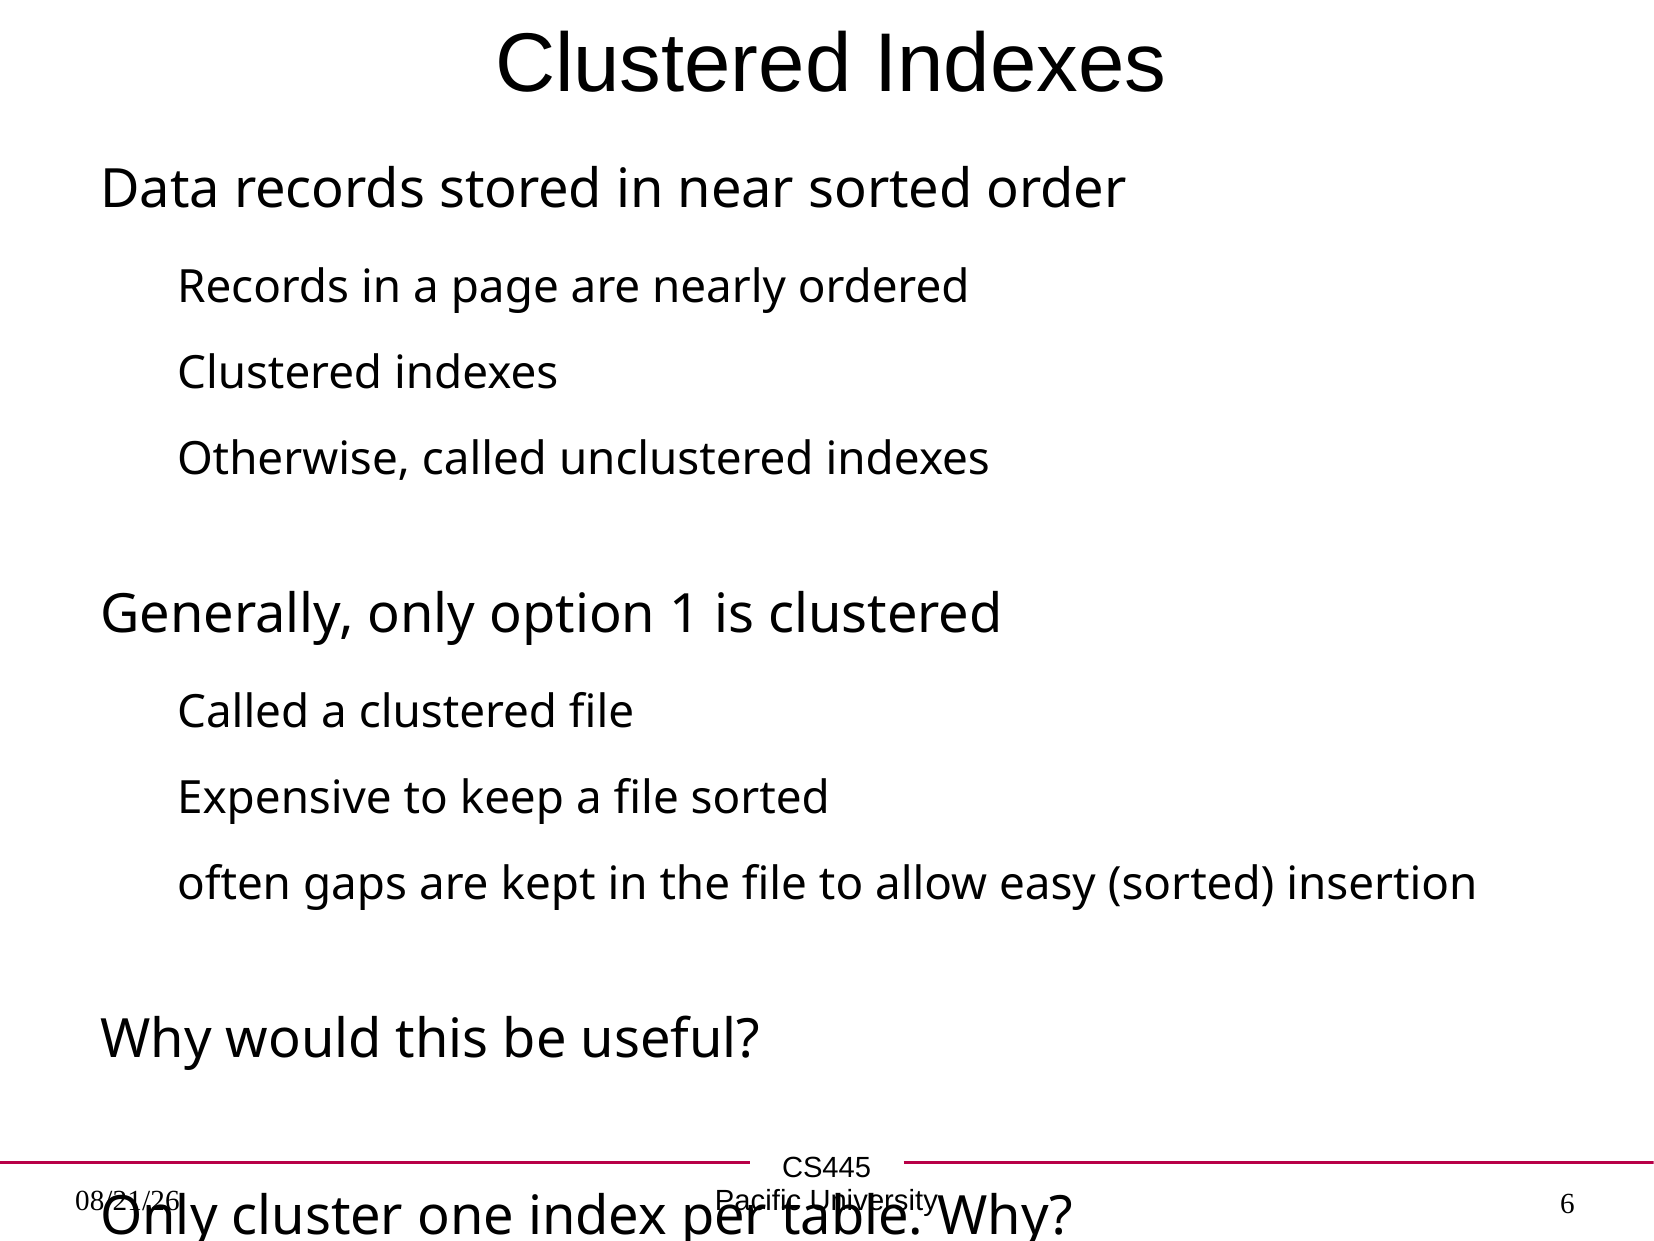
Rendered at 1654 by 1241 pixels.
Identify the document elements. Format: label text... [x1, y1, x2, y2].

title Clustered Indexes [86, 15, 1576, 109]
list Data records stored in near sorted order Records in a page are nearly ordered Clustered indexes Otherwise, called unclustered indexes Generally, only option 1 is clustered Called a clustered file Expensive to keep a file sorted often gaps are kept in the file to allow easy (sorted) insertion Why would this be useful? Only cluster one index per table. Why? [82, 150, 1571, 1122]
